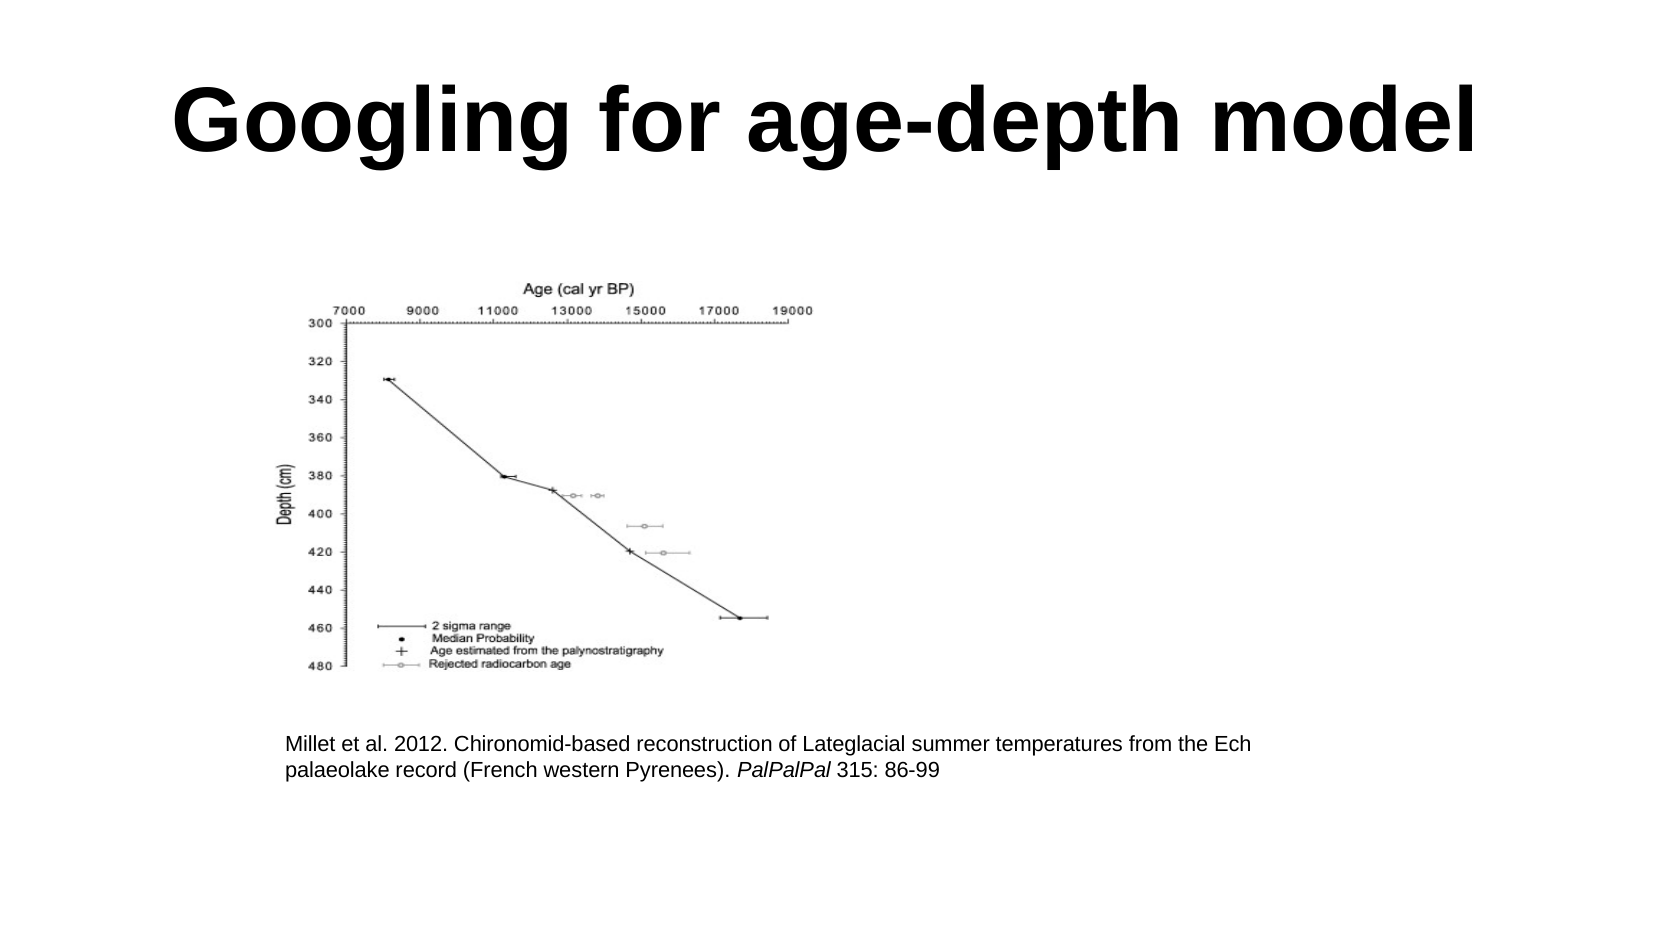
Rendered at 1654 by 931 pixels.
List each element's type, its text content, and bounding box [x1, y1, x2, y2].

picture [274, 281, 815, 672]
text_box Googling for age-depth model [82, 37, 1571, 192]
text_box Millet et al. 2012. Chironomid-based reconstruction of Lateglacial summer temperatures from the Ech palaeolake record (French western Pyrenees). PalPalPal 315: 86-99 [274, 722, 1370, 768]
